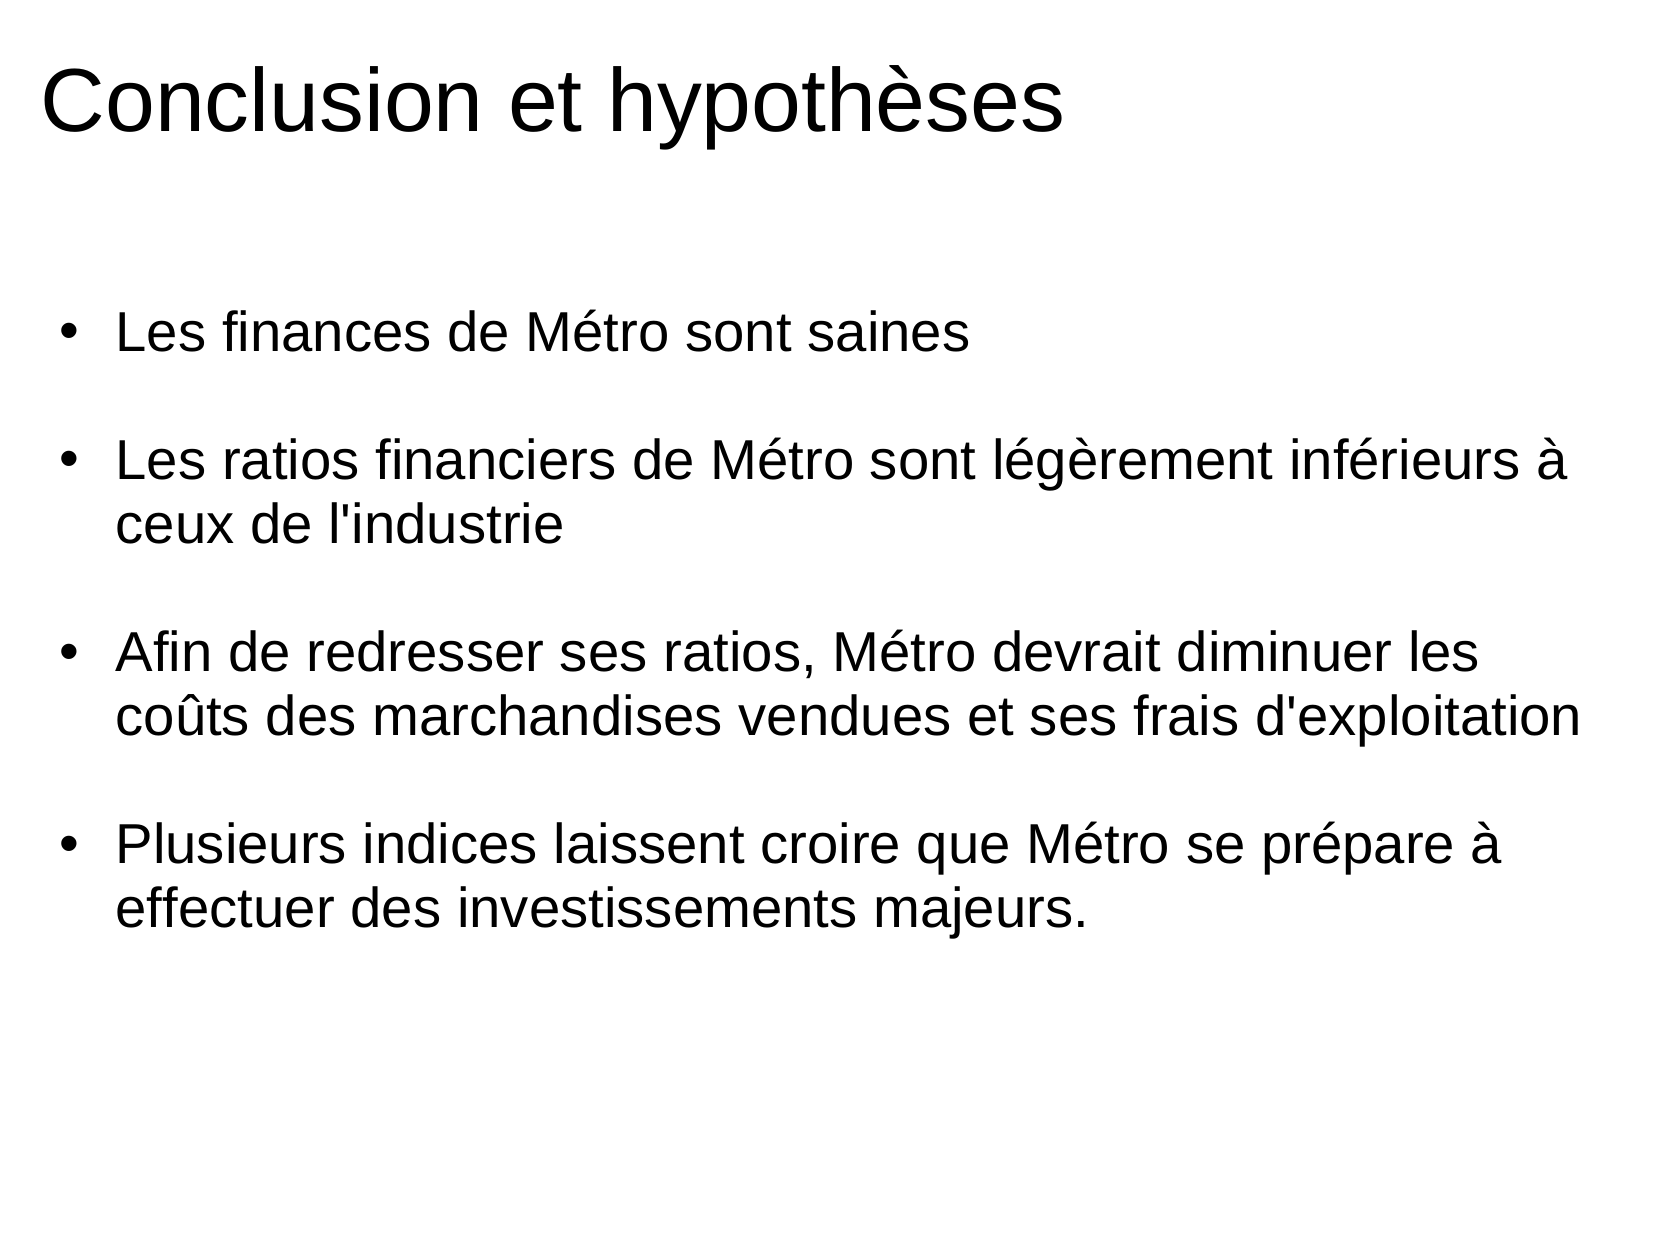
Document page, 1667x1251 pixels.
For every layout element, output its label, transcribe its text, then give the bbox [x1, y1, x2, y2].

title Conclusion et hypothèses [40, 50, 1627, 201]
list Les finances de Métro sont saines Les ratios financiers de Métro sont légèrement inférieurs à ceux de l'industrie Afin de redresser ses ratios, Métro devrait diminuer les coûts des marchandises vendues et ses frais d'exploitation Plusieurs indices laissent croire que Métro se prépare à effectuer des investissements majeurs. [40, 300, 1627, 1201]
